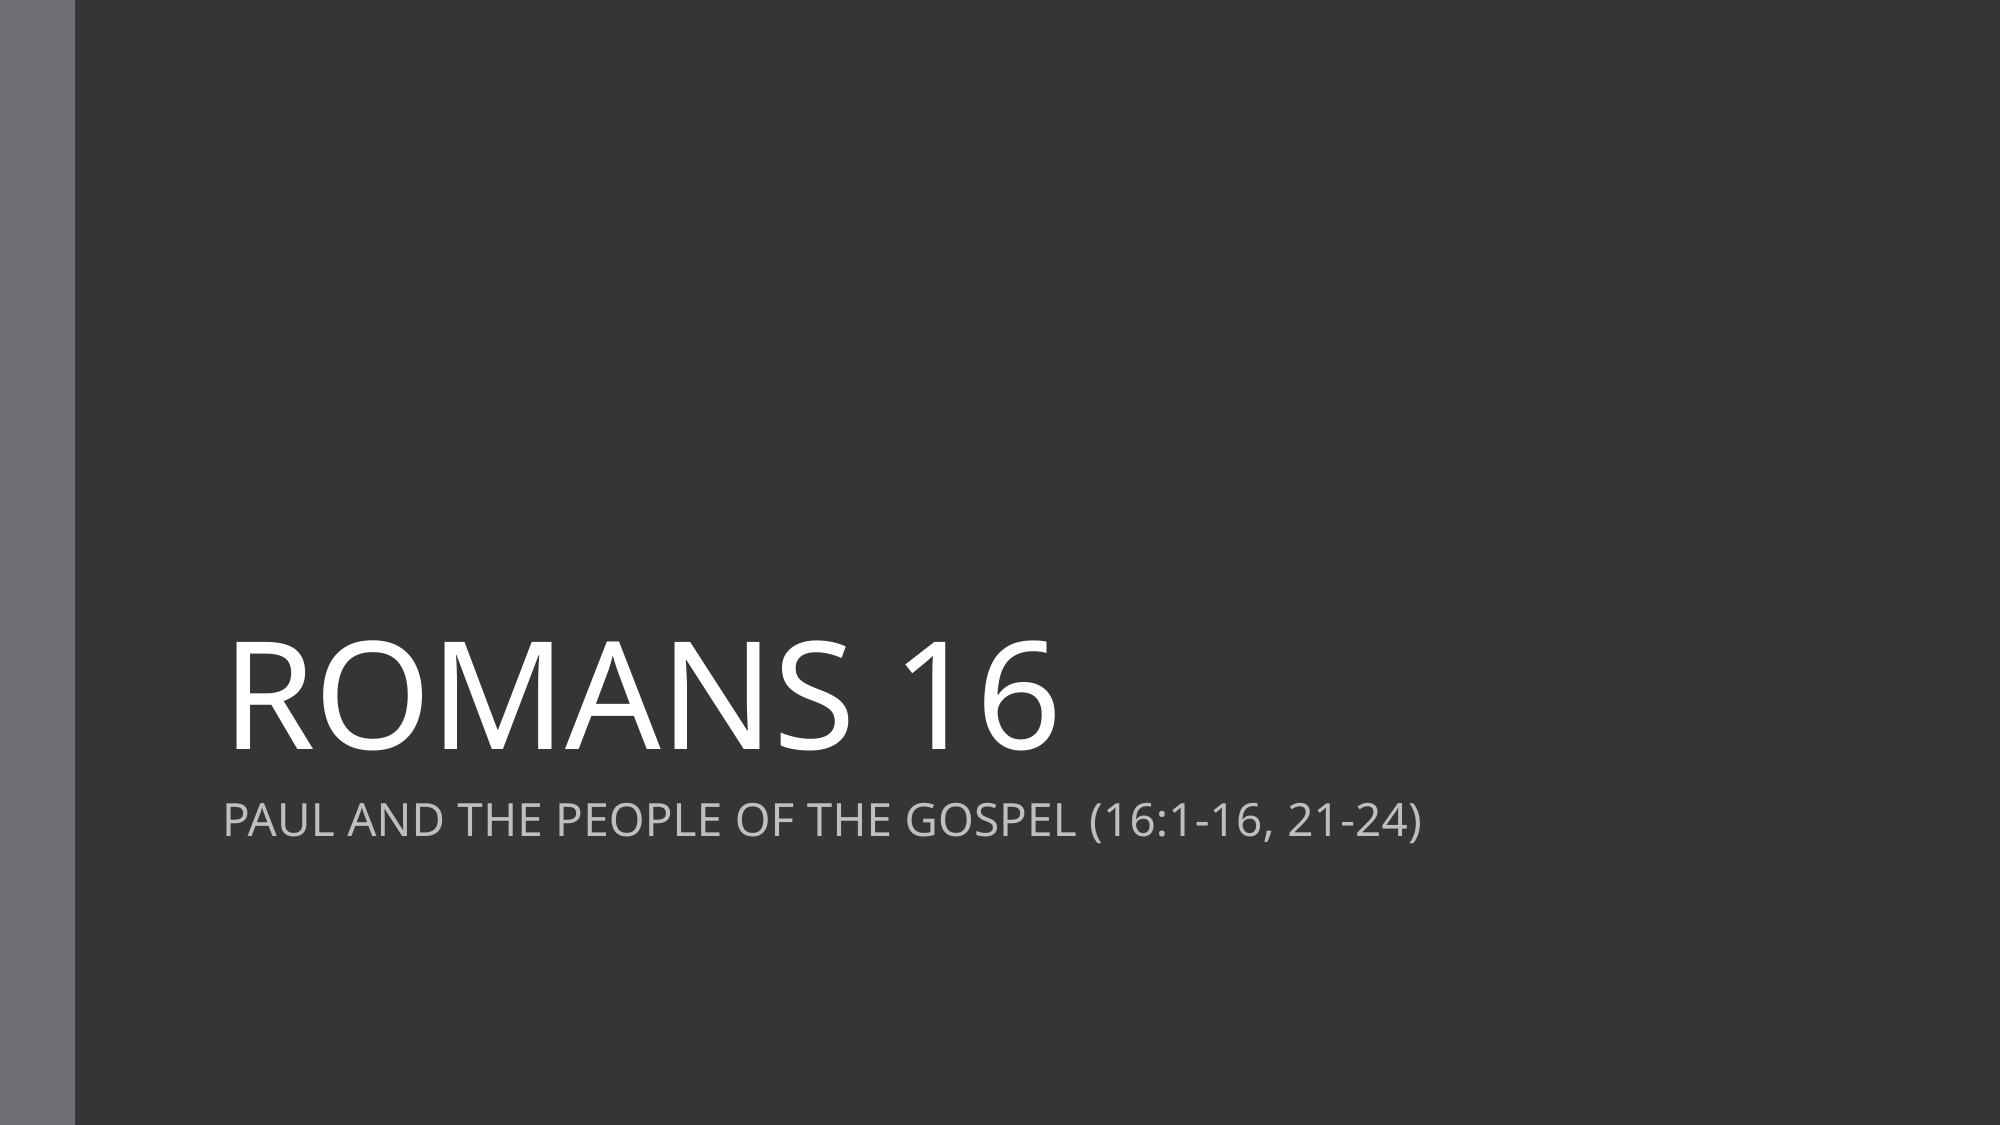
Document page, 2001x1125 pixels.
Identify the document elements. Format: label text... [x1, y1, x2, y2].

subtitle PAUL AND THE PEOPLE OF THE GOSPEL (16:1-16, 21-24) [206, 787, 1752, 1066]
title ROMANS 16 [206, 124, 1752, 787]
